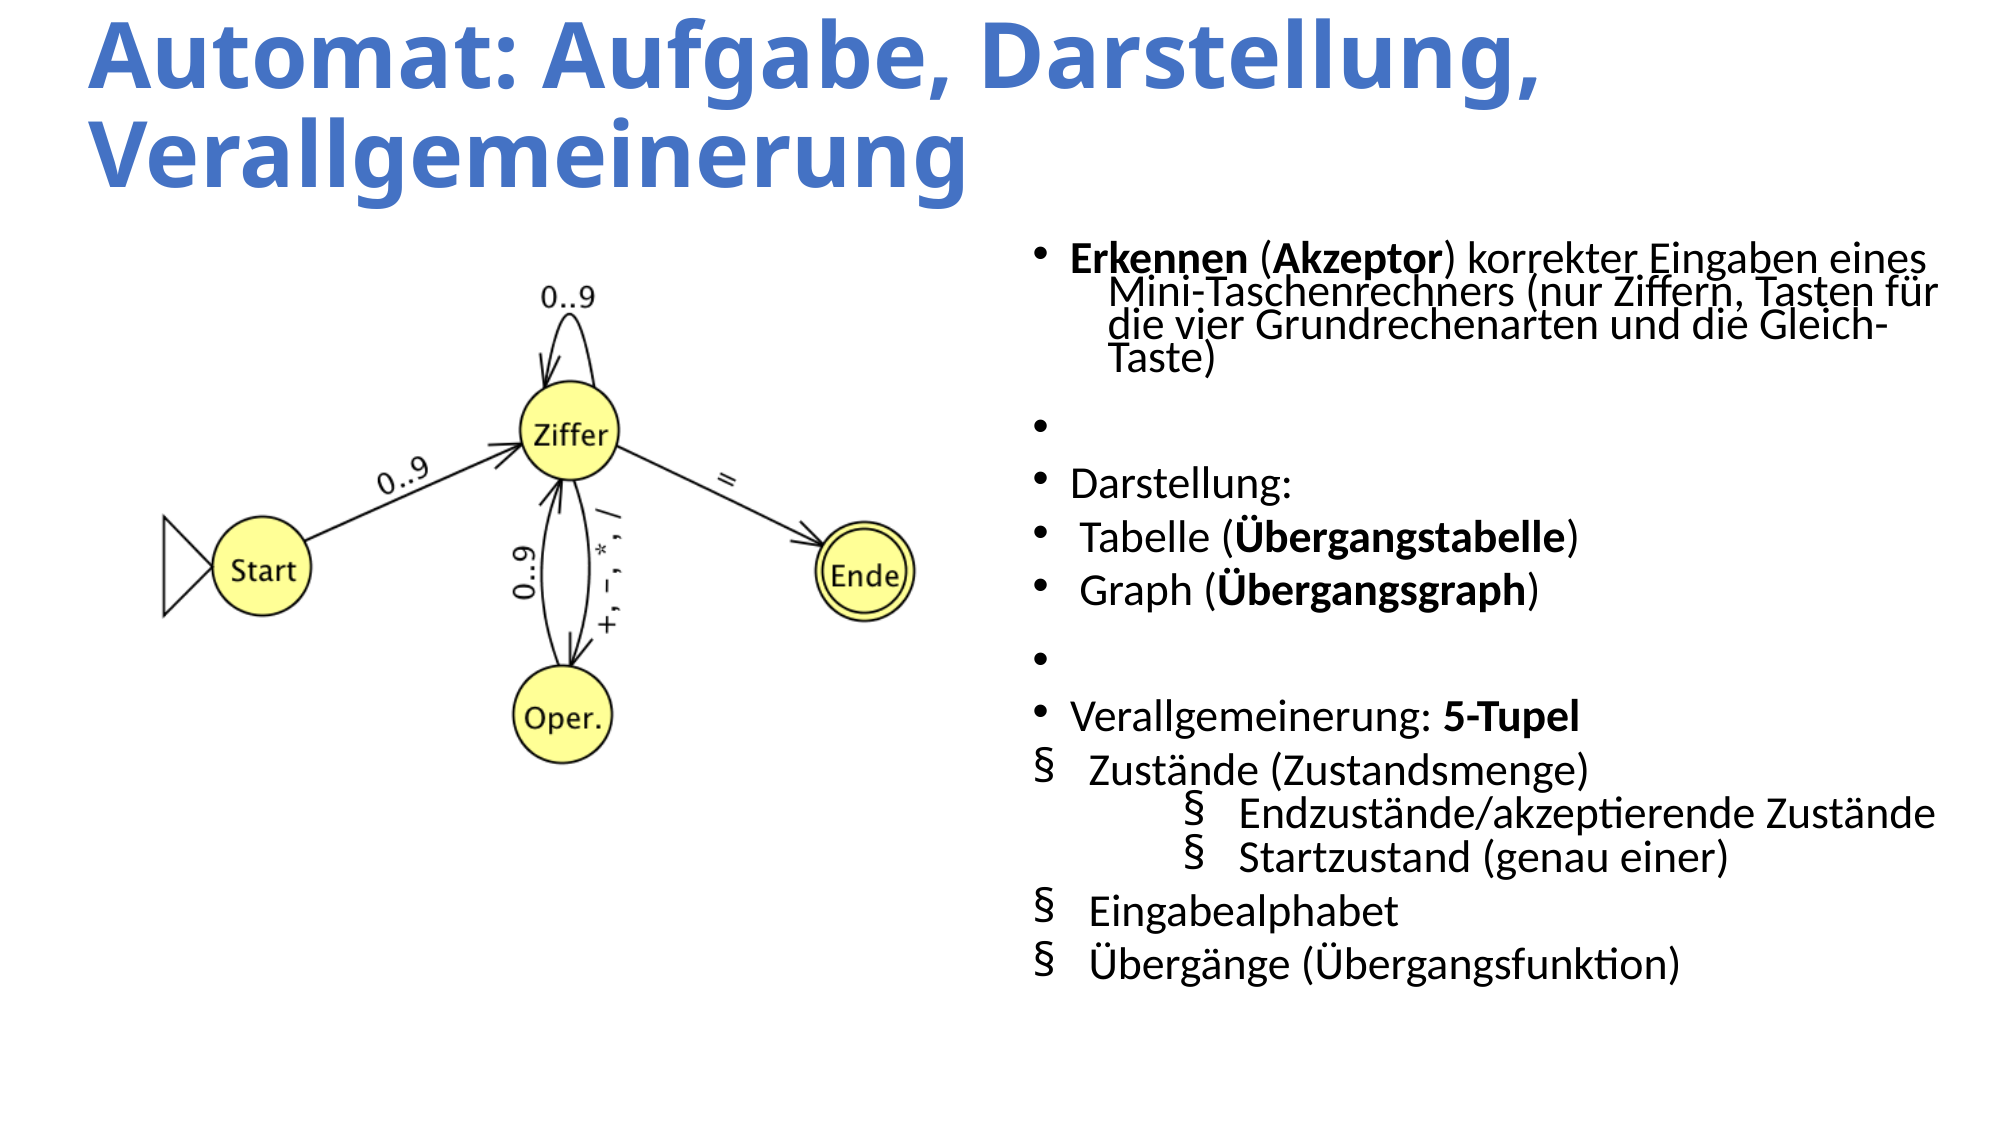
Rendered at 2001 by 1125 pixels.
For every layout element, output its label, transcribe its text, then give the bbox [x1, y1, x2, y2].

title Automat: Aufgabe, Darstellung, Verallgemeinerung [73, 0, 1984, 218]
picture [73, 240, 952, 794]
list Erkennen (Akzeptor) korrekter Eingaben eines Mini-Taschenrechners (nur Ziffern, Tasten für die vier Grundrechenarten und die Gleich-Taste) Darstellung: Tabelle (Übergangstabelle) Graph (Übergangsgraph) Verallgemeinerung: 5-Tupel Zustände (Zustandsmenge) Endzustände/akzeptierende Zustände Startzustand (genau einer) Eingabealphabet Übergänge (Übergangsfunktion) [1017, 239, 1984, 1003]
